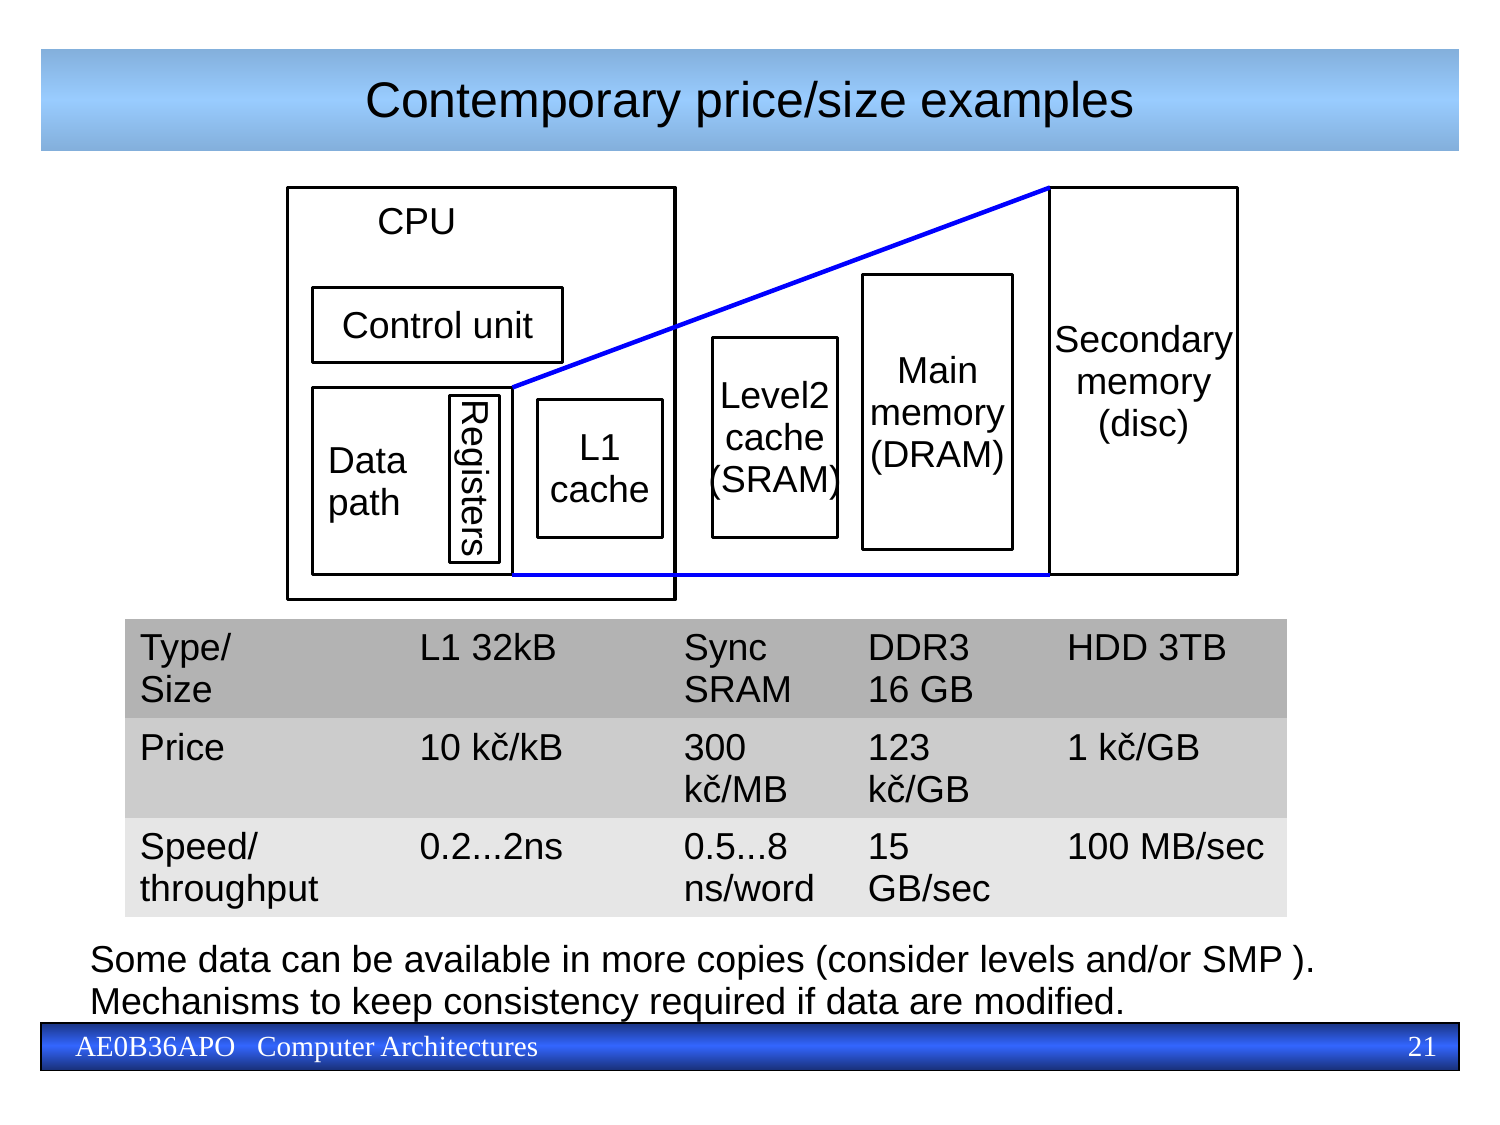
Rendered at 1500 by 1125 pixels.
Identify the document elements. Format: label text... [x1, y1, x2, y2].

table_cell 100 MB/sec [1052, 818, 1287, 917]
table_cell 15 GB/sec [853, 818, 1052, 917]
table_header L1 32kB [405, 619, 669, 718]
table_header HDD 3TB [1052, 619, 1287, 718]
text_box Level2 cache (SRAM) [712, 337, 838, 538]
table_header Sync SRAM [669, 619, 853, 718]
text_box Data path [312, 387, 513, 575]
table_cell 300 kč/MB [669, 718, 853, 818]
text_box Secondary memory (disc) [1049, 187, 1238, 575]
table_cell 123 kč/GB [853, 718, 1052, 818]
text_box CPU [362, 193, 526, 275]
title Contemporary price/size examples [41, 49, 1459, 151]
table_cell Speed/ throughput [125, 818, 405, 917]
table_cell 0.5...8 ns/word [669, 818, 853, 917]
table_cell 10 kč/kB [405, 718, 669, 818]
table_cell Price [125, 718, 405, 818]
text_box Control unit [312, 287, 563, 363]
text_box Some data can be available in more copies (consider levels and/or SMP ). Mechanisms to keep consistency required if data are modified. [75, 931, 1375, 1031]
table_cell 1 kč/GB [1052, 718, 1287, 818]
text_box L1 cache [537, 399, 663, 538]
text_box Main memory (DRAM) [862, 274, 1013, 550]
table_header DDR3 16 GB [853, 619, 1052, 718]
text_box Registers [449, 395, 500, 563]
table_cell 0.2...2ns [405, 818, 669, 917]
table_header Type/ Size [125, 619, 405, 718]
